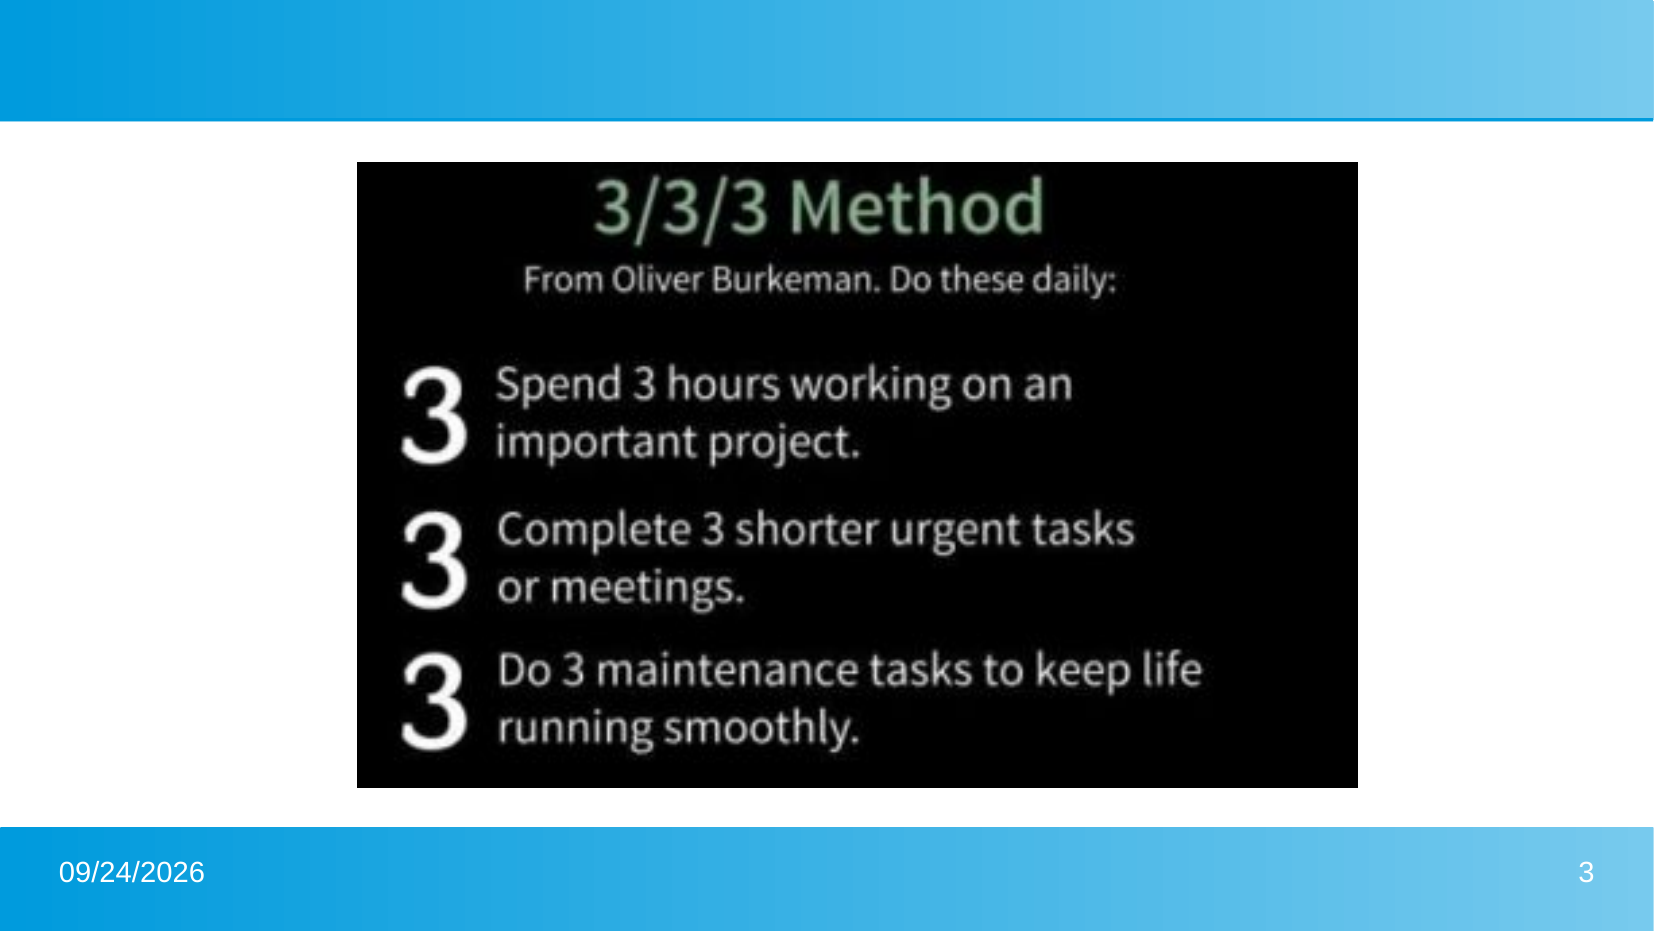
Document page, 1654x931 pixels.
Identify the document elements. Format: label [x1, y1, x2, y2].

picture [357, 162, 1358, 788]
